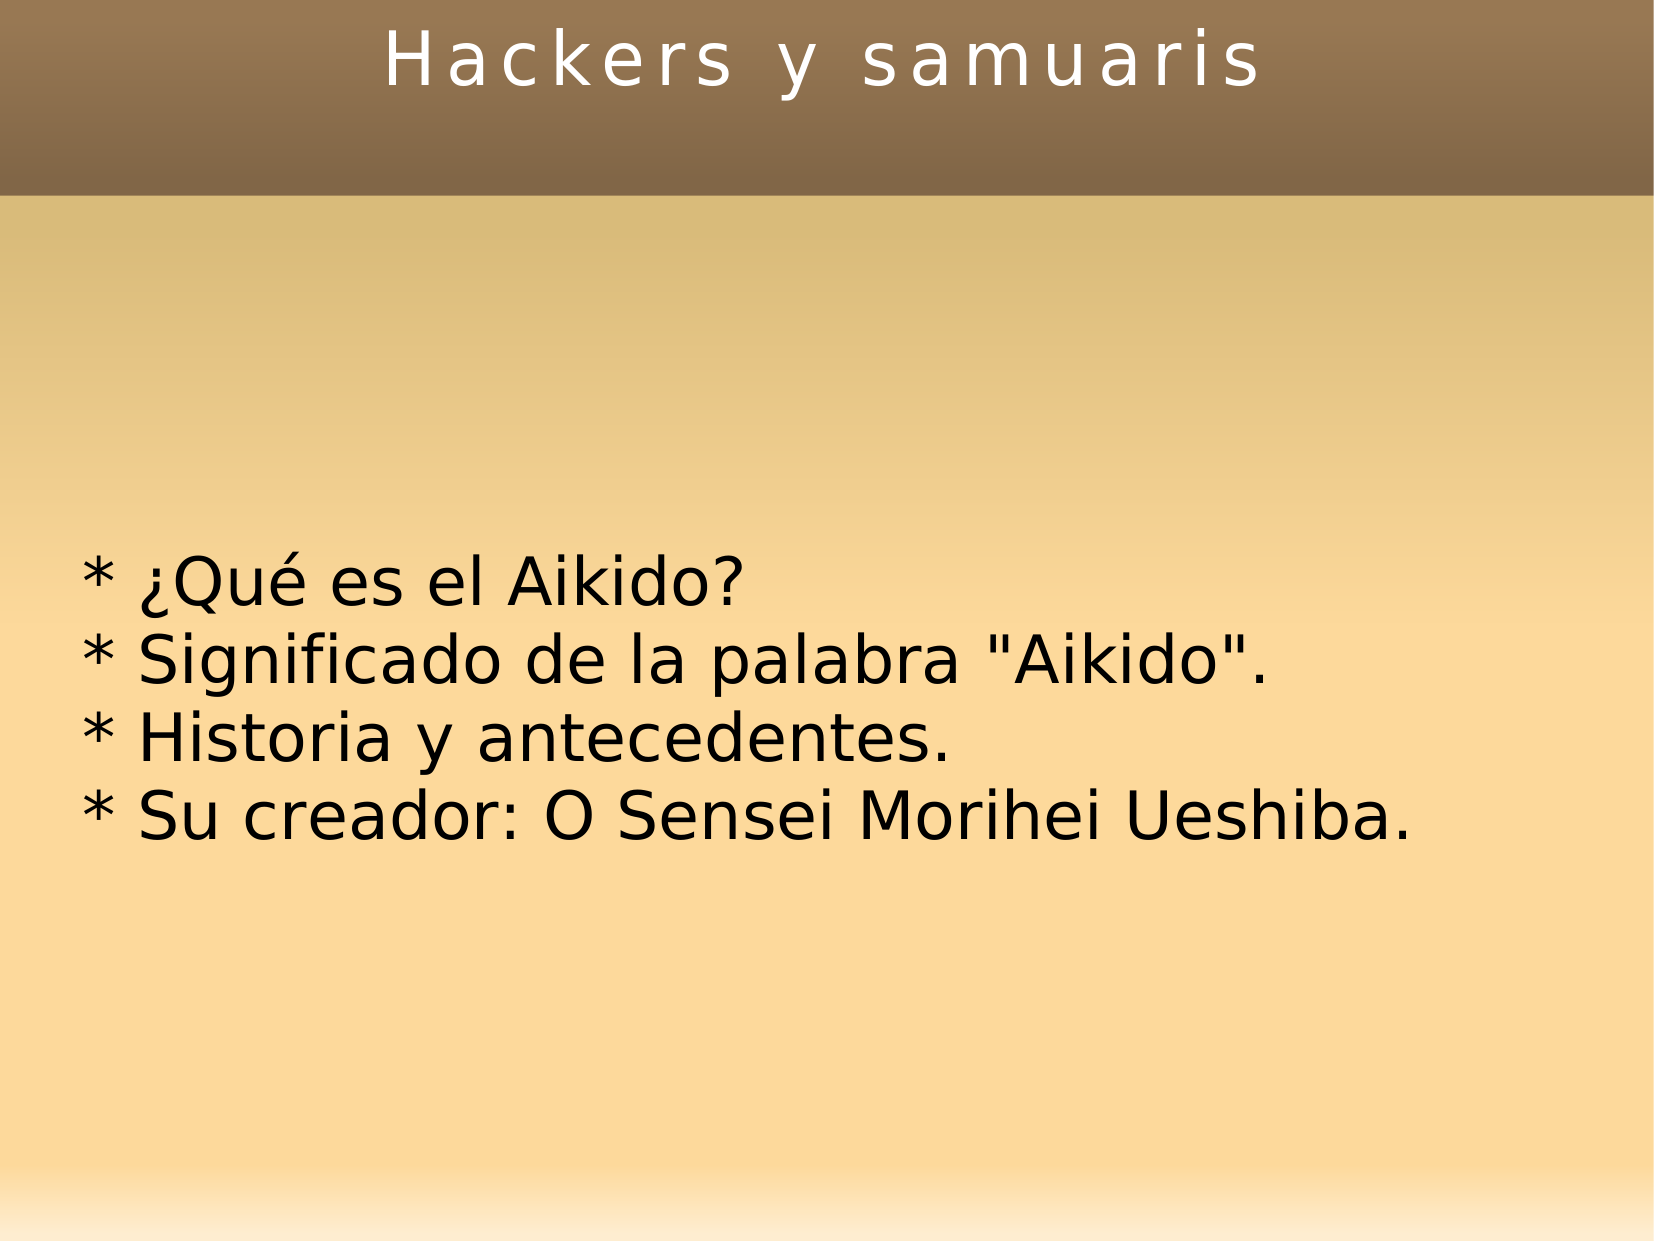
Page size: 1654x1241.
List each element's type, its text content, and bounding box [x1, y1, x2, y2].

title Hackers y samuaris [59, 16, 1595, 191]
picture [0, 0, 1654, 1241]
subtitle * ¿Qué es el Aikido? * Significado de la palabra "Aikido". * Historia y antecedentes. * Su creador: O Sensei Morihei Ueshiba. [82, 290, 1571, 1109]
